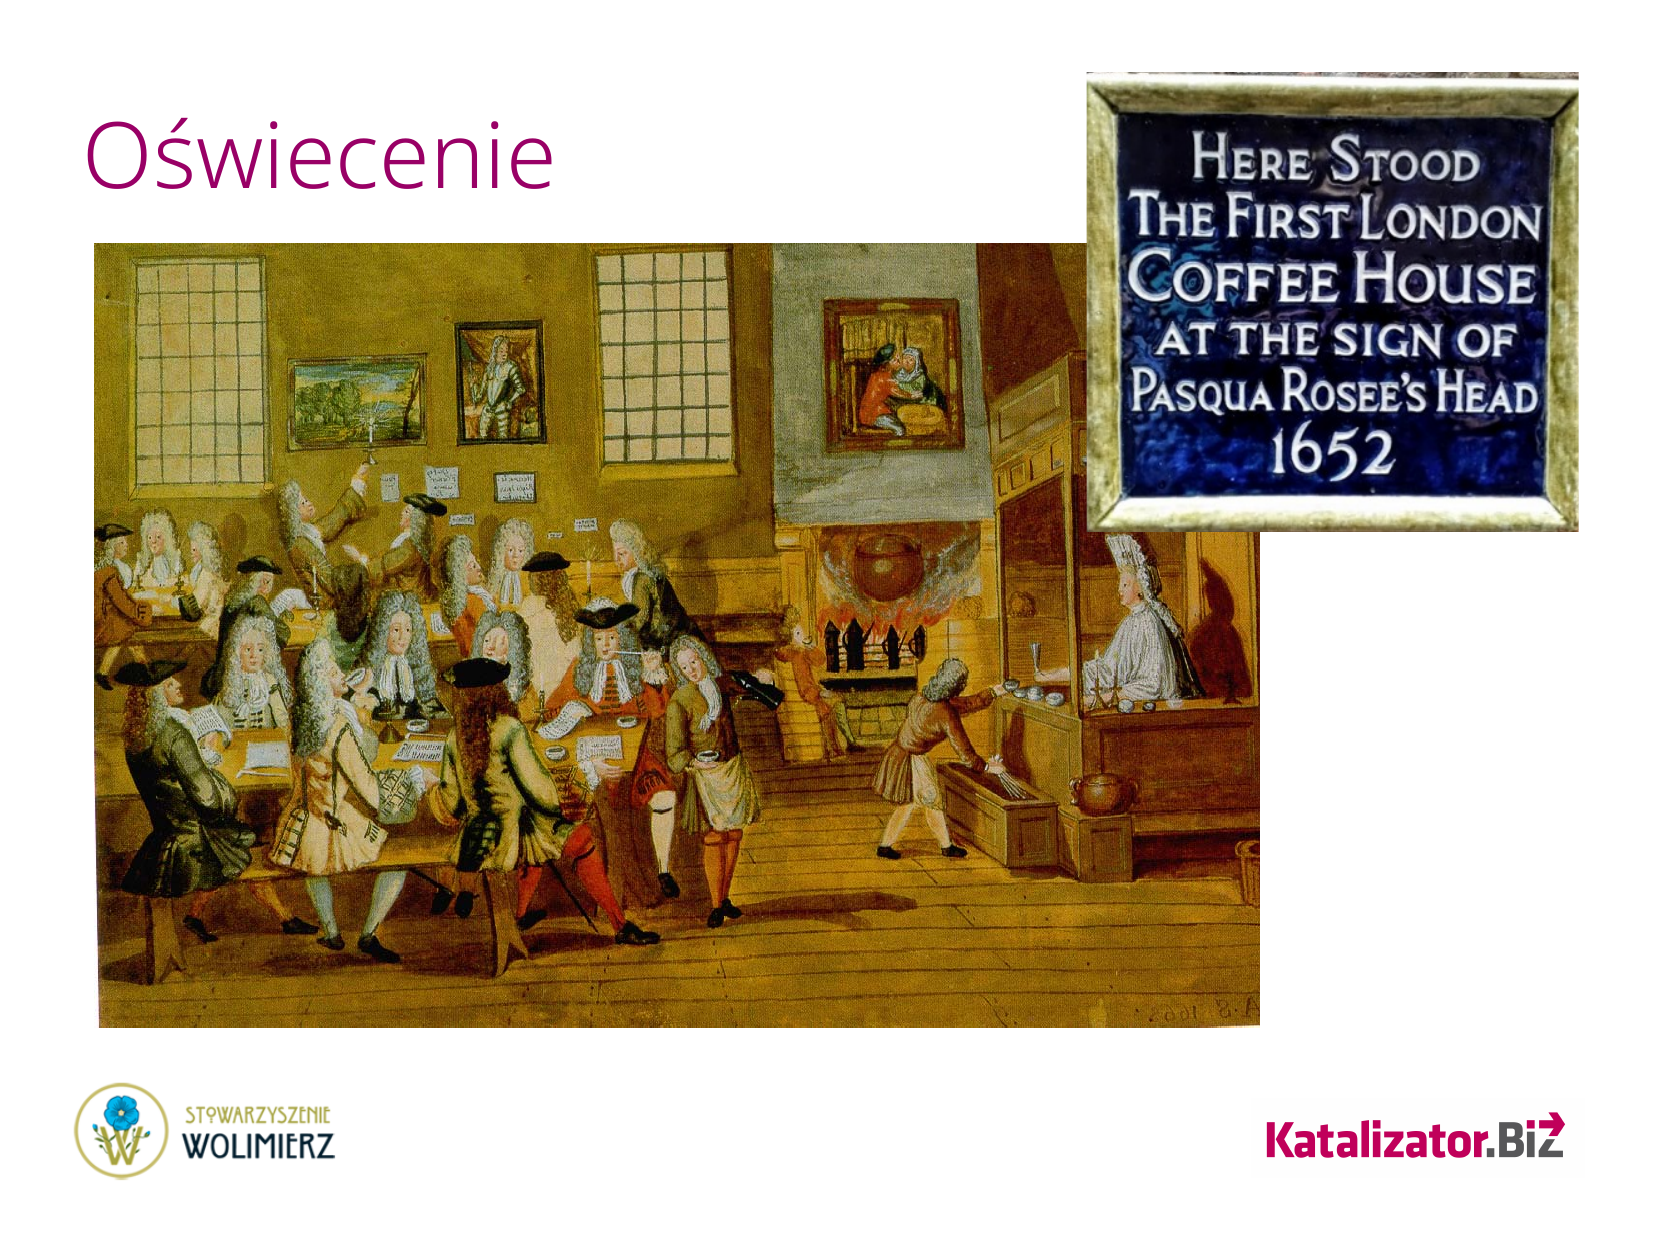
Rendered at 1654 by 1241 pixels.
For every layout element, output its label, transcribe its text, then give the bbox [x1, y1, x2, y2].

picture [1251, 1098, 1585, 1178]
picture [68, 1066, 343, 1198]
title Oświecenie [82, 49, 1571, 257]
picture [94, 72, 1579, 1028]
